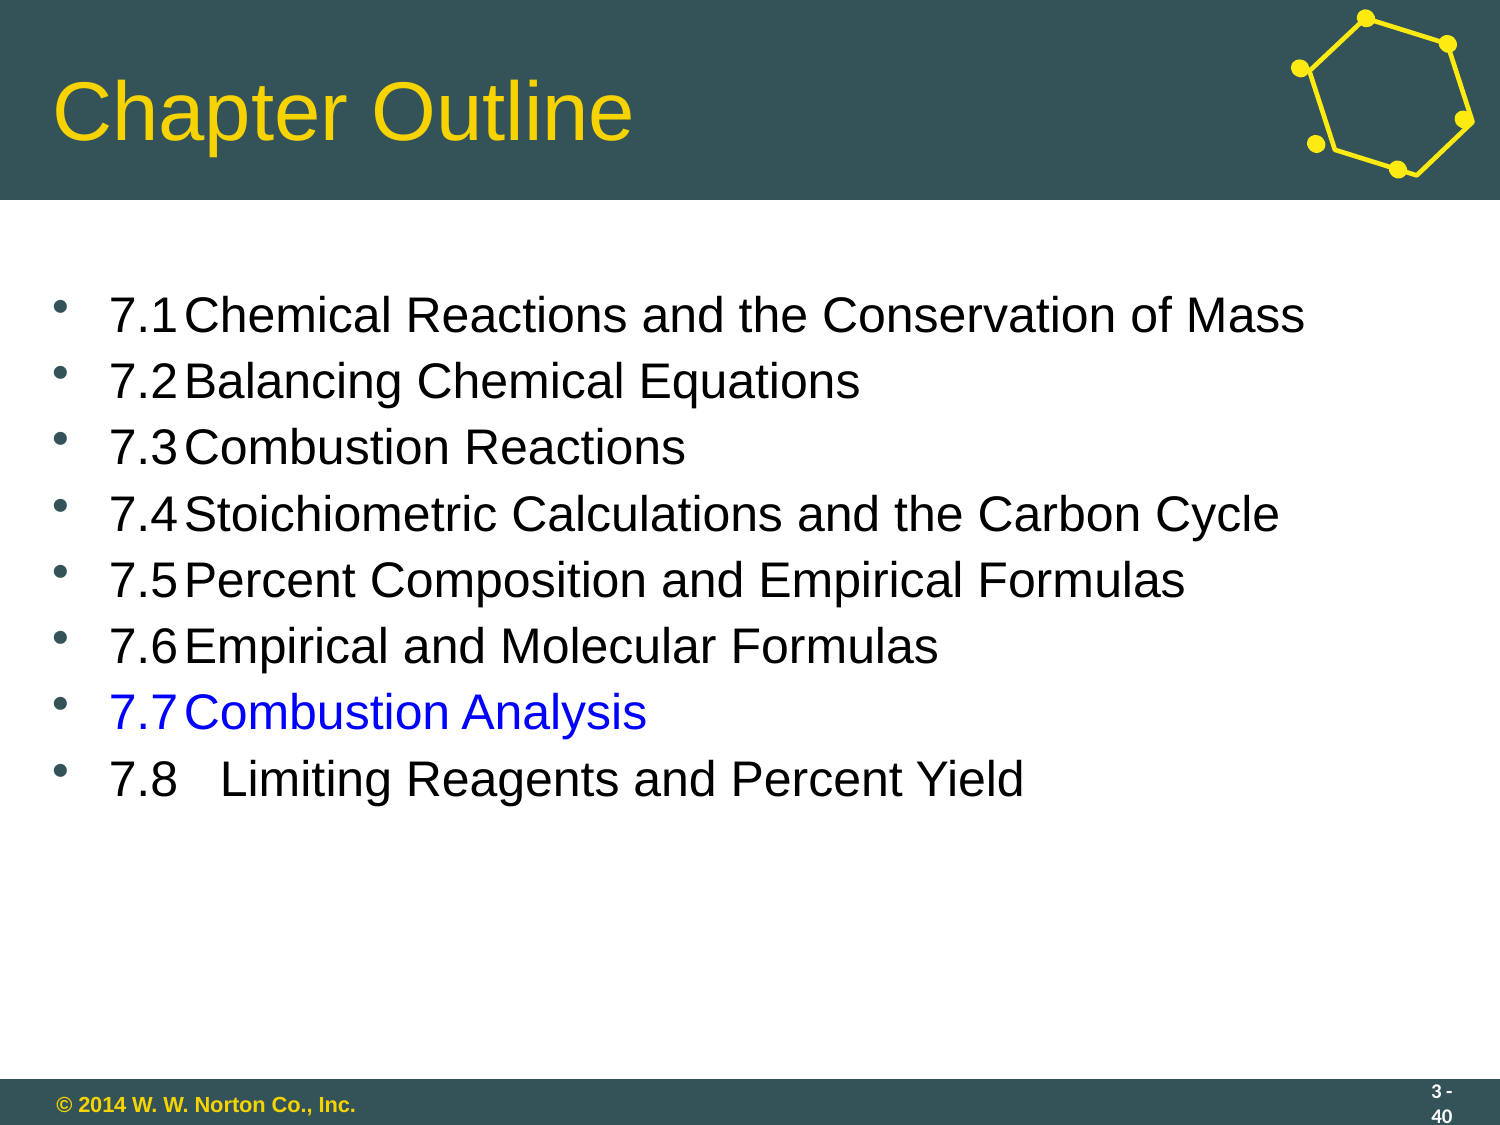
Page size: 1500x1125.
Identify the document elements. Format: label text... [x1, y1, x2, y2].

list 7.1 Chemical Reactions and the Conservation of Mass 7.2 Balancing Chemical Equations 7.3 Combustion Reactions 7.4 Stoichiometric Calculations and the Carbon Cycle 7.5 Percent Composition and Empirical Formulas 7.6 Empirical and Molecular Formulas 7.7 Combustion Analysis 7.8 Limiting Reagents and Percent Yield [37, 275, 1363, 850]
title Chapter Outline [37, 19, 1118, 195]
slide_number 3 - <number> [1411, 1086, 1468, 1119]
